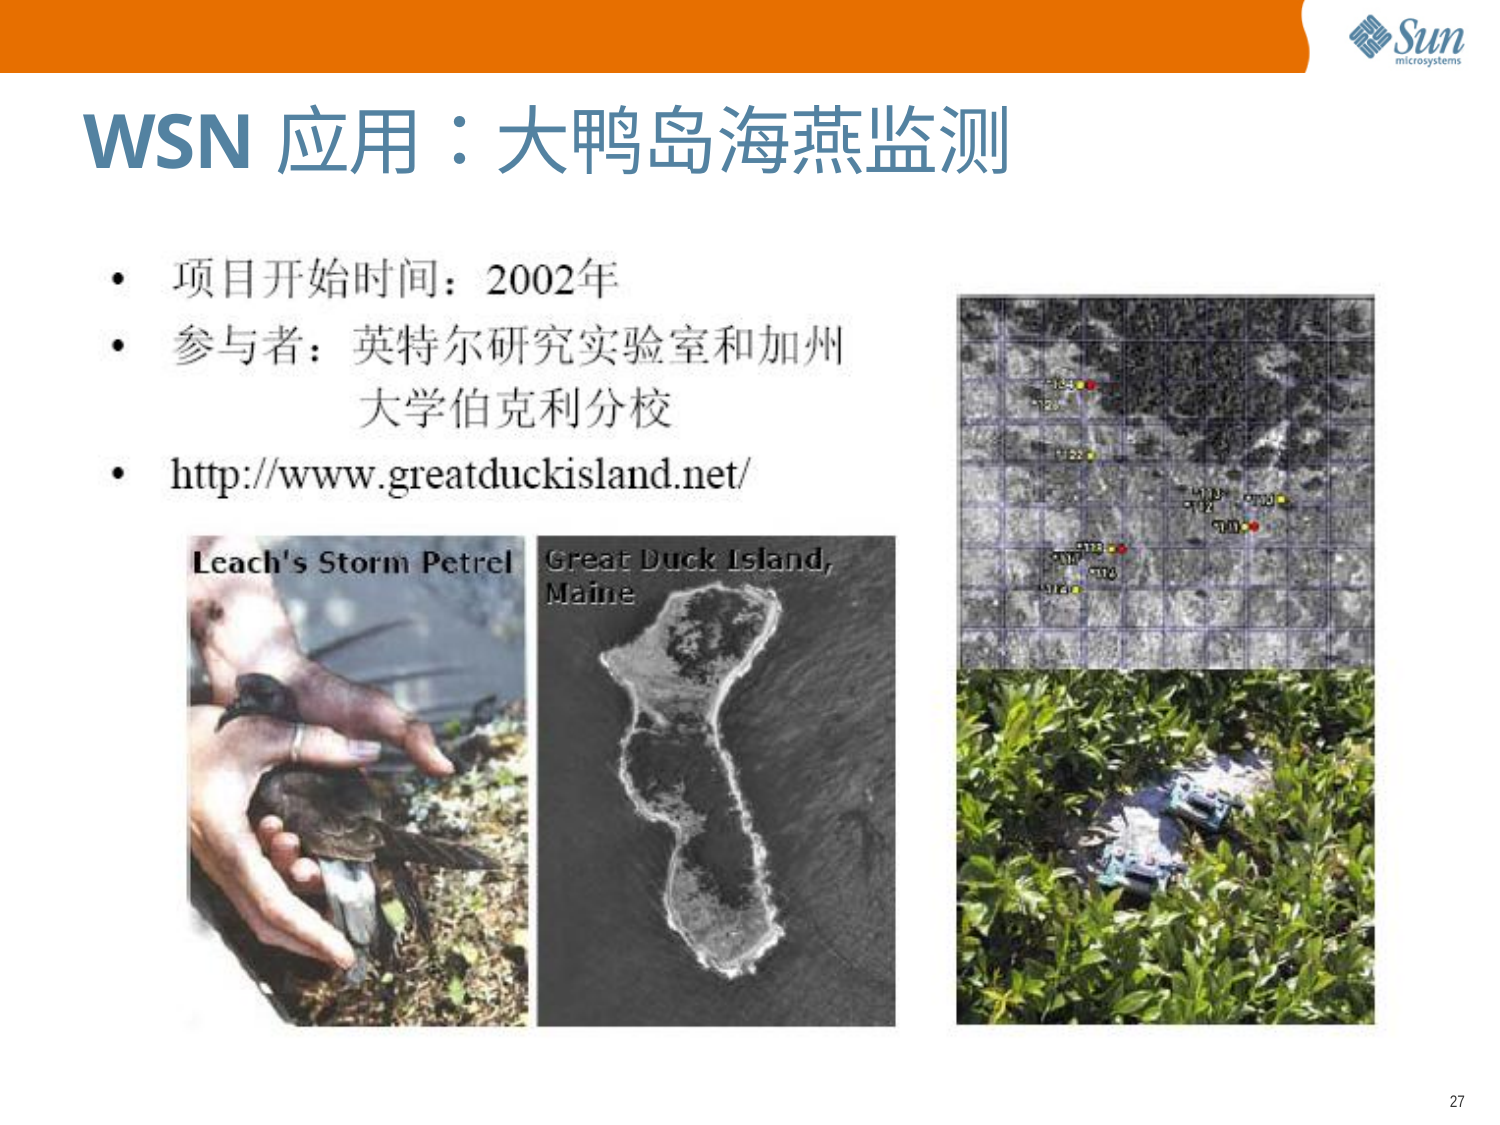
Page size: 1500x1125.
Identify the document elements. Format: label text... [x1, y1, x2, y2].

picture [0, 0, 1500, 73]
picture [83, 220, 1442, 1092]
title WSN应用：大鸭岛海燕监测 [83, 94, 1446, 199]
